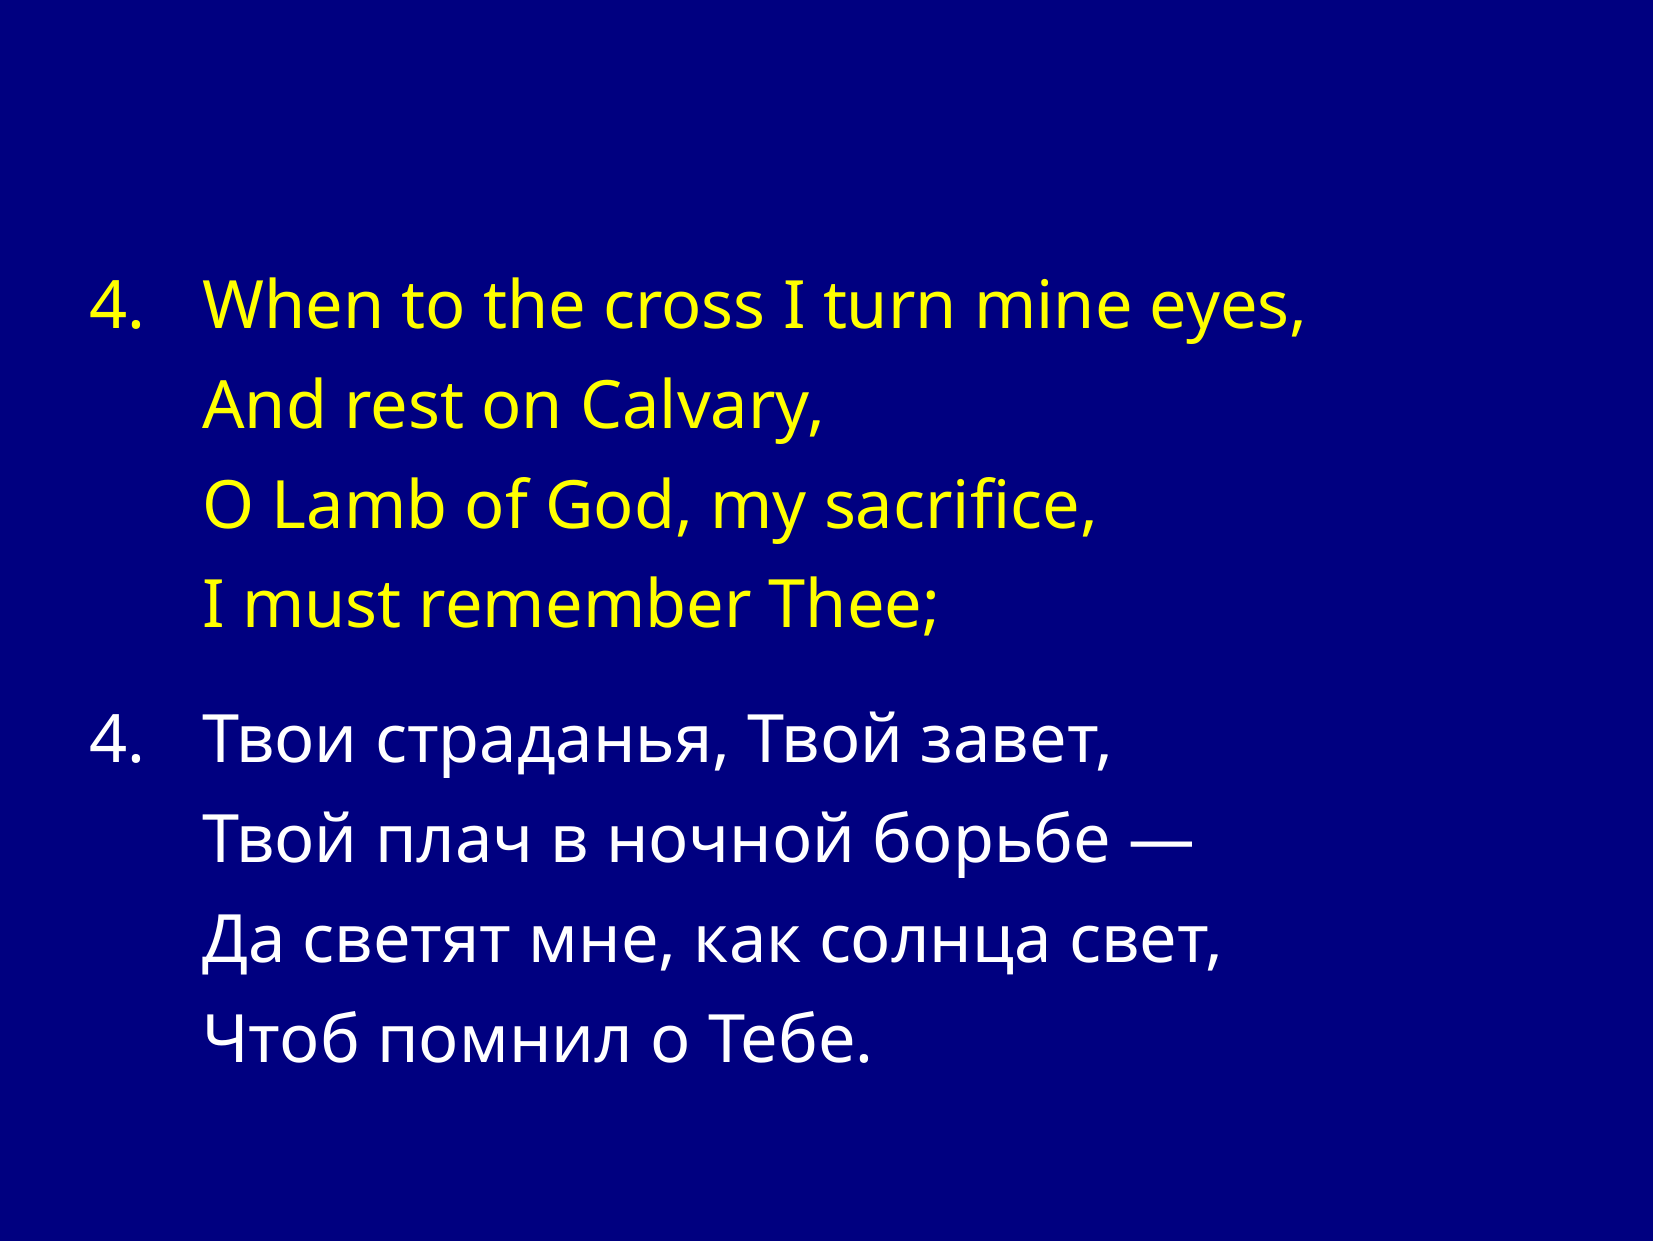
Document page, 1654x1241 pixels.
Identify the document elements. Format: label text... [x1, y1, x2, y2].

text_box 4. Твои страданья, Твой завет, Твой плач в ночной борьбе — Да светят мне, как солнца свет, Чтоб помнил о Тебе. [75, 675, 1576, 1163]
text_box 4. When to the cross I turn mine eyes, And rest on Calvary, O Lamb of God, my sacrifice, I must remember Thee; [75, 150, 1576, 638]
